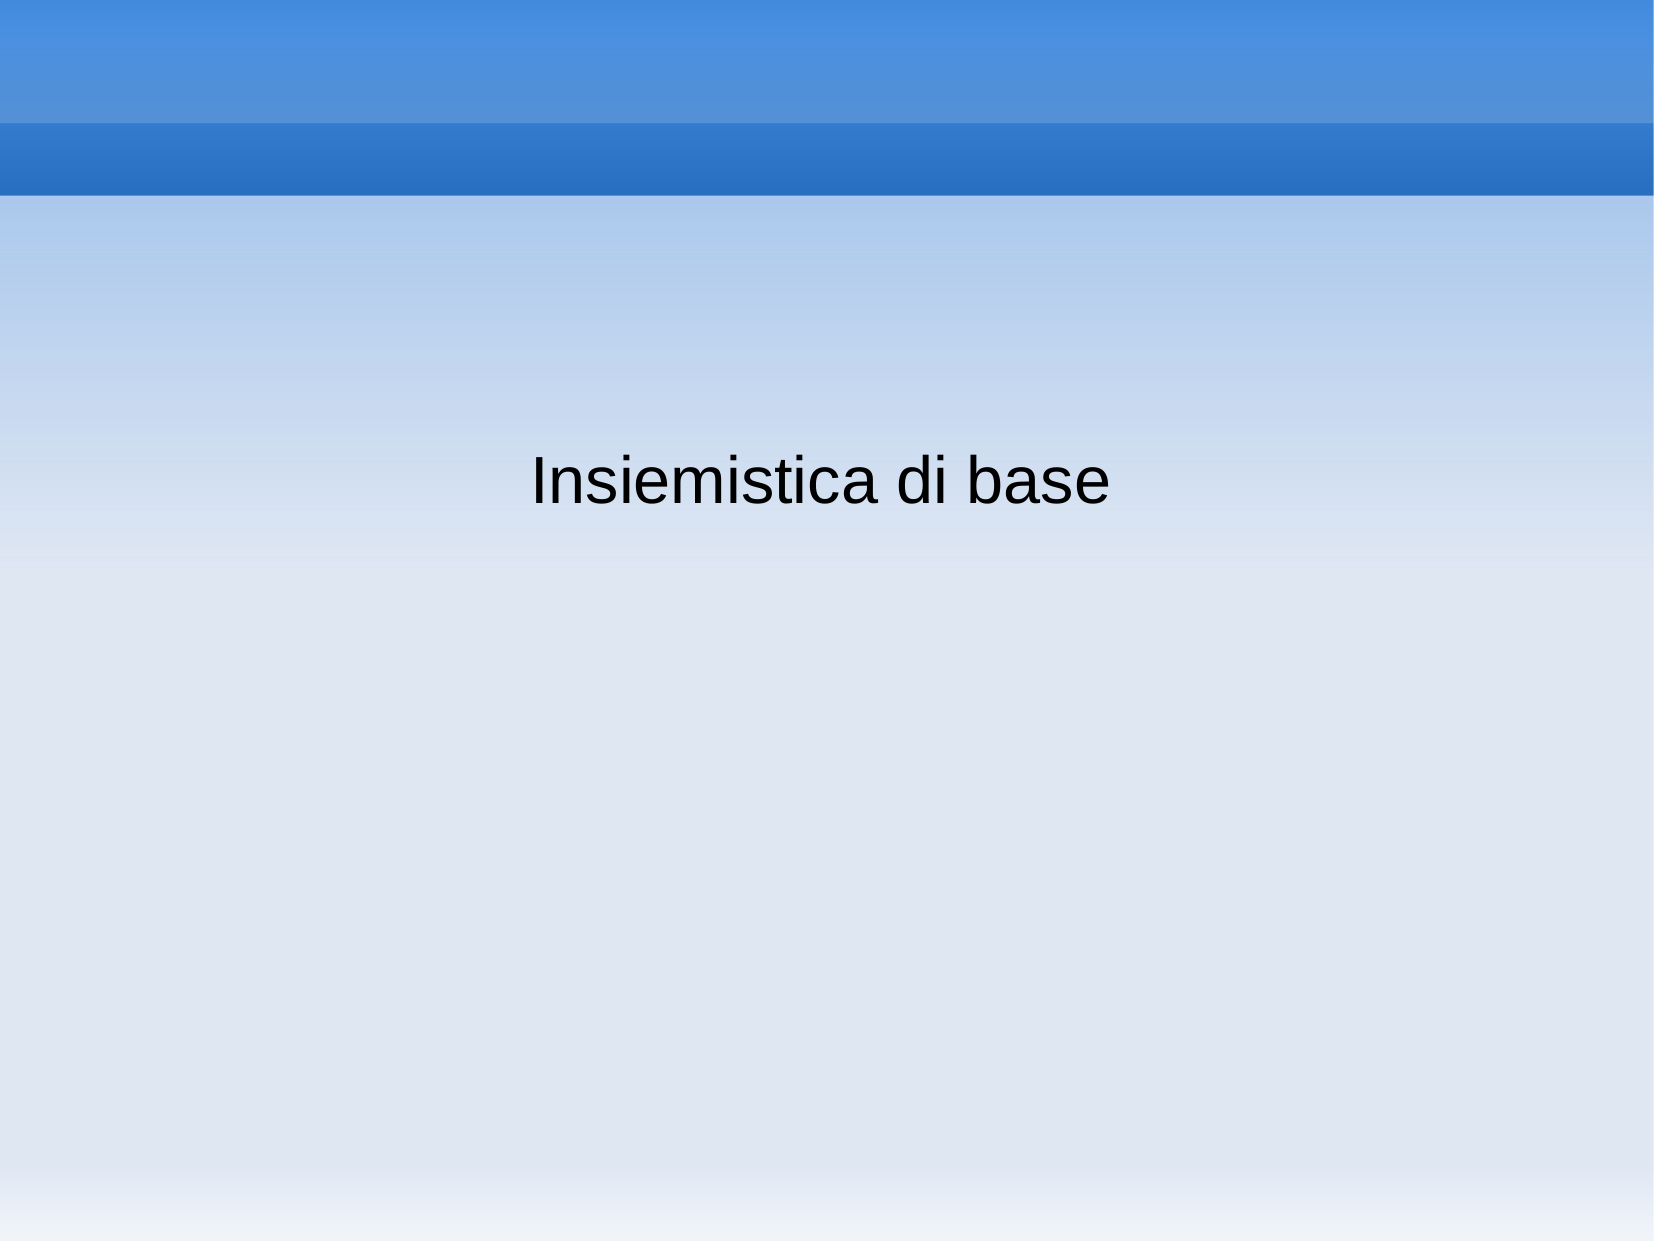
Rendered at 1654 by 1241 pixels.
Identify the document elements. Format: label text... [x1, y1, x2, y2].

picture [0, 0, 1654, 1241]
subtitle Insiemistica di base [76, 0, 1565, 960]
